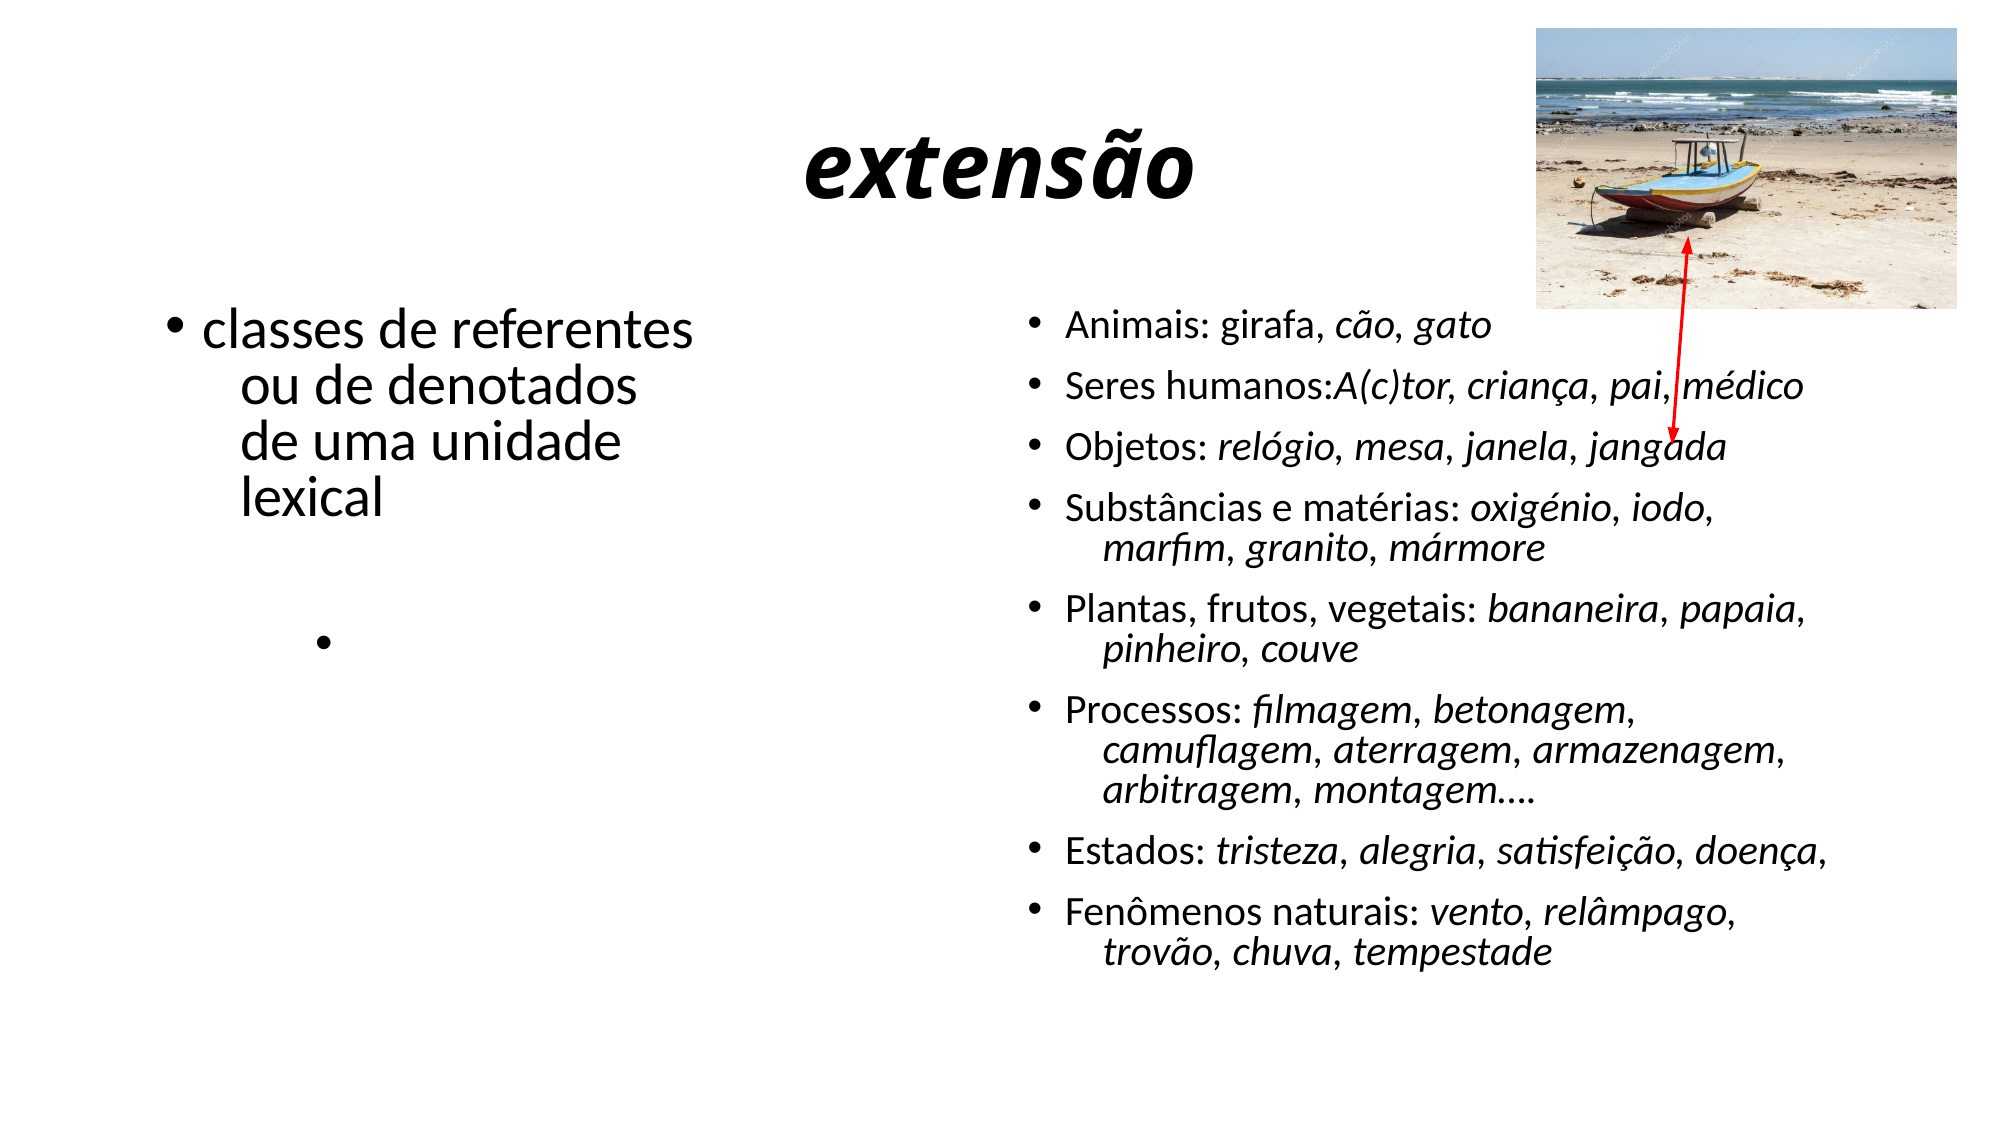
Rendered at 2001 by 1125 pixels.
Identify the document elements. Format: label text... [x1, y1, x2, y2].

list classes de referentes ou de denotados de uma unidade lexical [150, 296, 711, 1011]
picture [1536, 278, 1683, 299]
title extensão [137, 59, 1863, 278]
list Animais: girafa, cão, gato Seres humanos:A(c)tor, criança, pai, médico Objetos: relógio, mesa, janela, jangada Substâncias e matérias: oxigénio, iodo, marfim, granito, mármore Plantas, frutos, vegetais: bananeira, papaia, pinheiro, couve Processos: filmagem, betonagem, camuflagem, aterragem, armazenagem, arbitragem, montagem…. Estados: tristeza, alegria, satisfeição, doença, Fenômenos naturais: vento, relâmpago, trovão, chuva, tempestade [1012, 299, 1863, 1014]
picture [1536, 28, 1957, 309]
